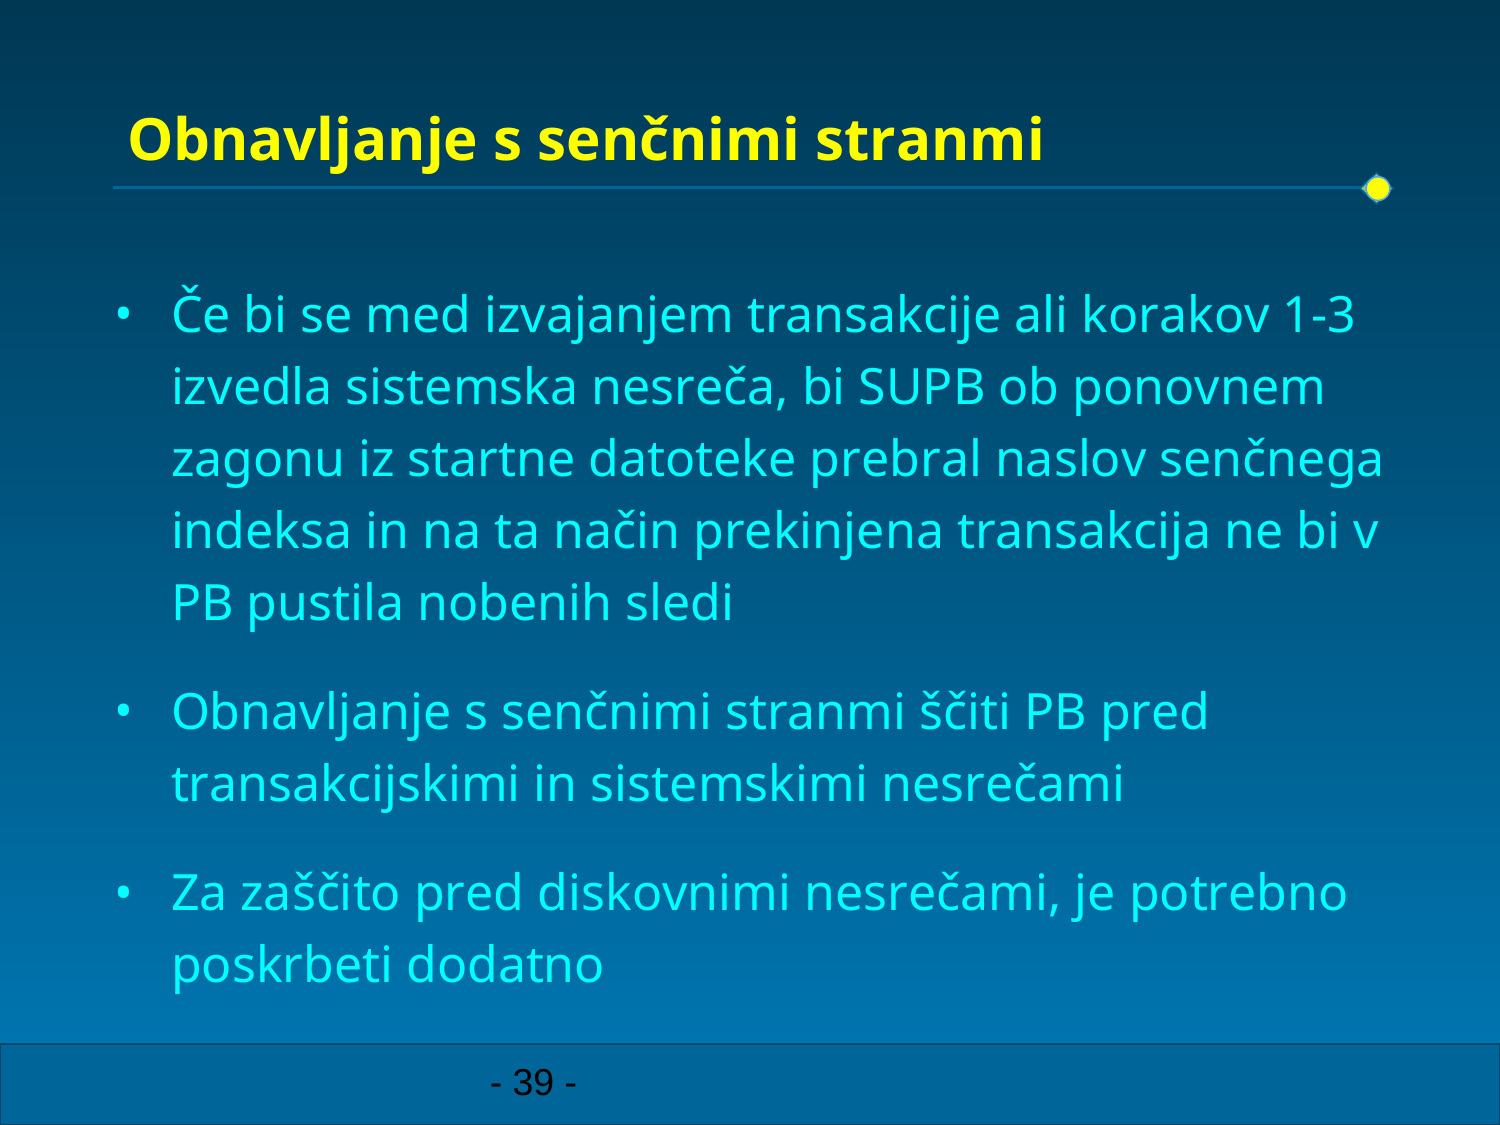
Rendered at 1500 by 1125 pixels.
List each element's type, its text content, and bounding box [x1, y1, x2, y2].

list Če bi se med izvajanjem transakcije ali korakov 1-3 izvedla sistemska nesreča, bi SUPB ob ponovnem zagonu iz startne datoteke prebral naslov senčnega indeksa in na ta način prekinjena transakcija ne bi v PB pustila nobenih sledi Obnavljanje s senčnimi stranmi ščiti PB pred transakcijskimi in sistemskimi nesrečami Za zaščito pred diskovnimi nesrečami, je potrebno poskrbeti dodatno [99, 262, 1412, 1035]
title Obnavljanje s senčnimi stranmi [112, 94, 1388, 181]
